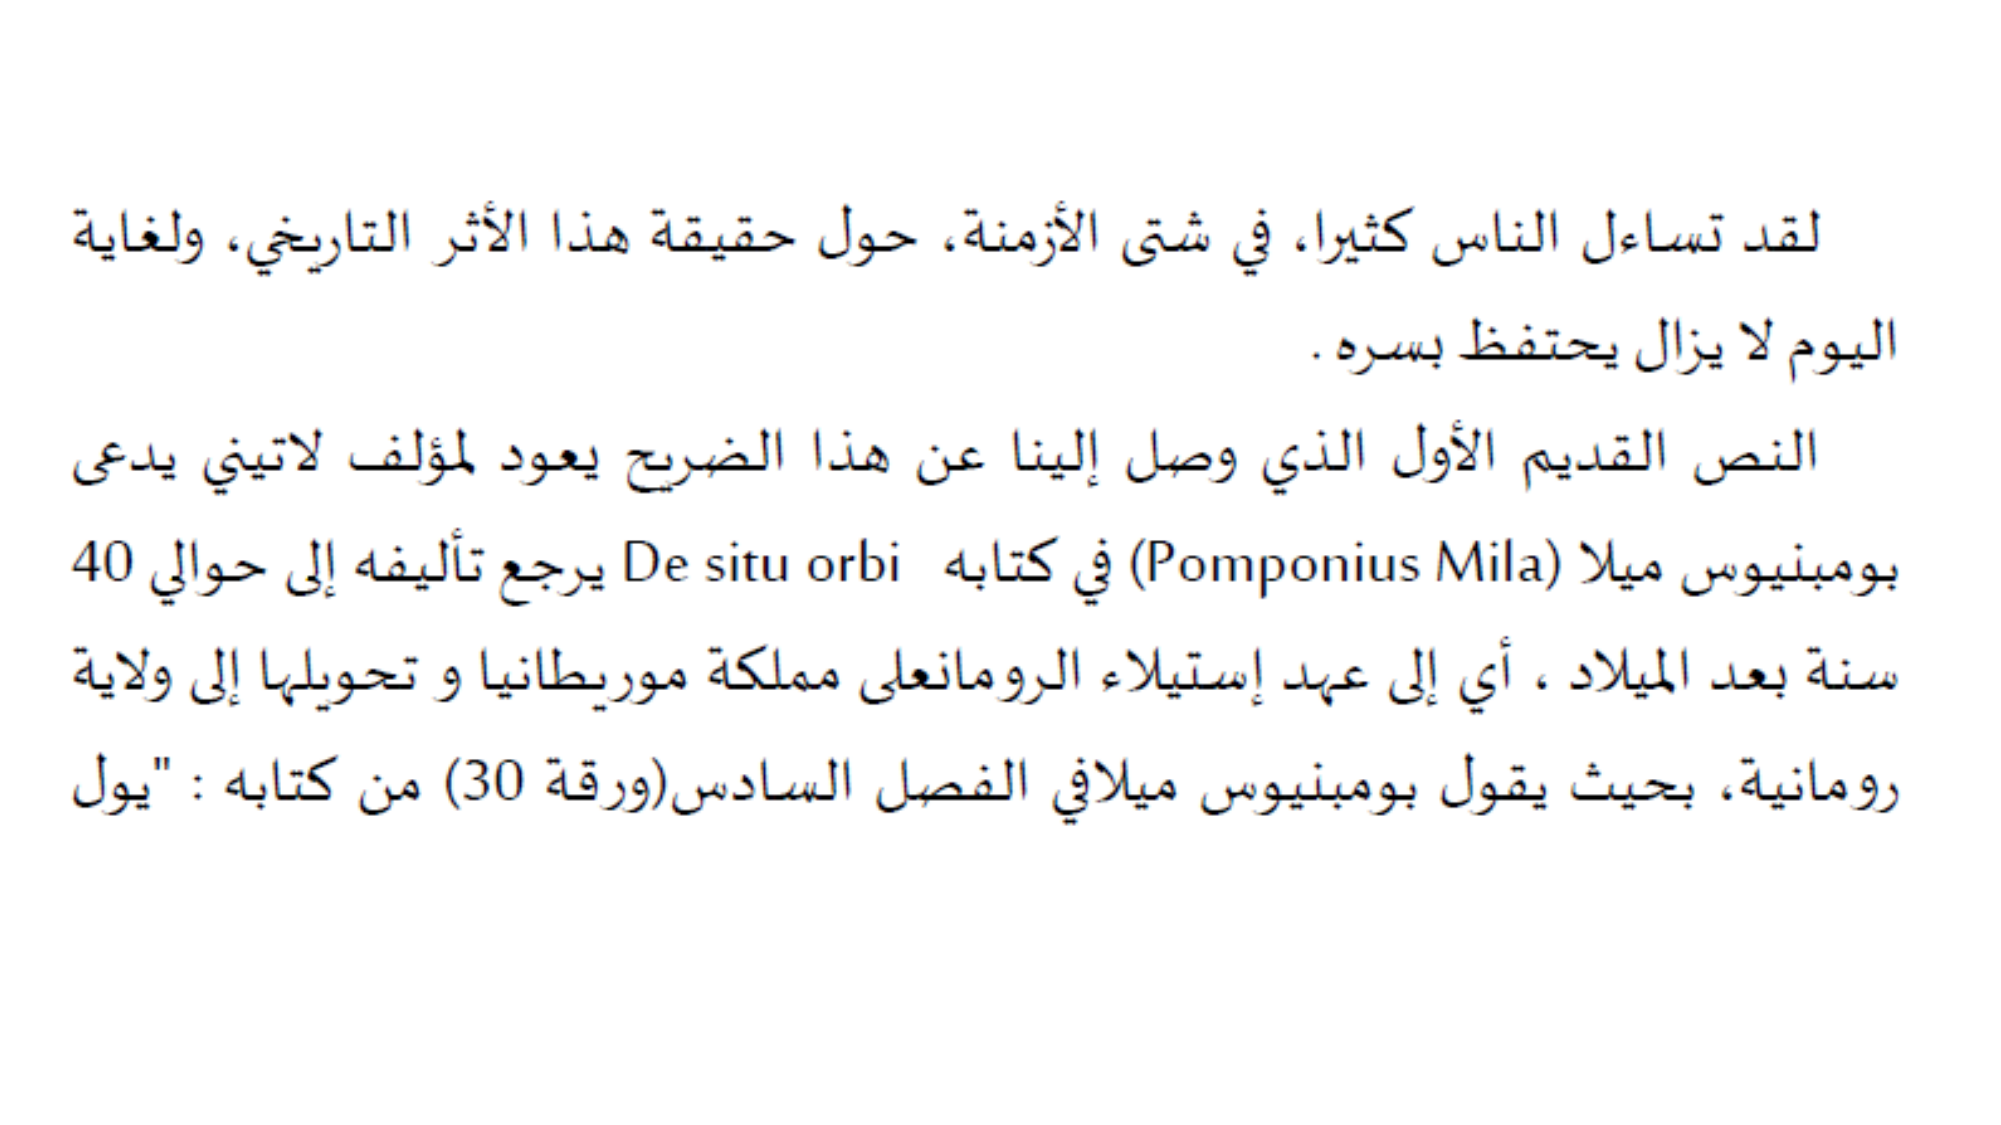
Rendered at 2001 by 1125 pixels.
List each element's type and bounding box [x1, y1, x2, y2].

picture [47, 174, 1951, 834]
